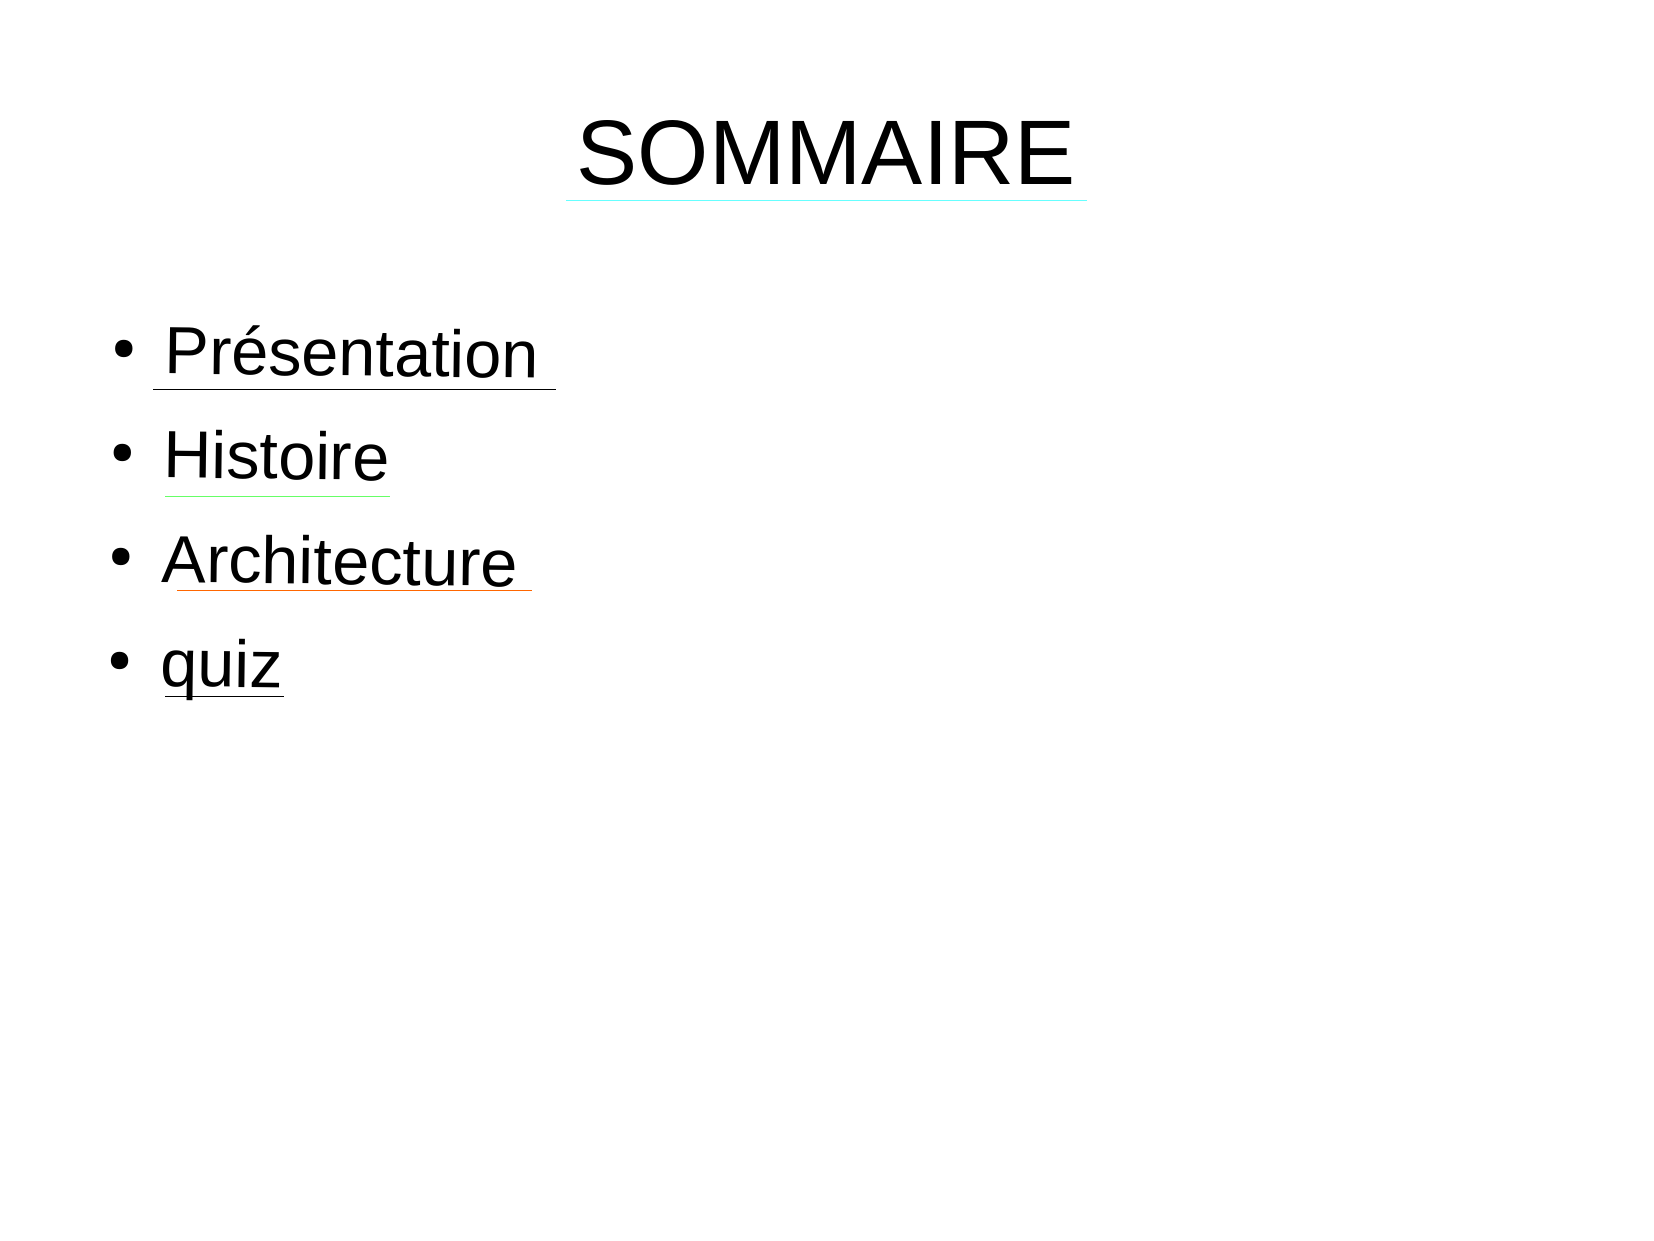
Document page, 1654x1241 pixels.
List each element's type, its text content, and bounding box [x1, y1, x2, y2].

title SOMMAIRE [82, 49, 1571, 257]
list Présentation Histoire Architecture quiz [85, 312, 1583, 1052]
